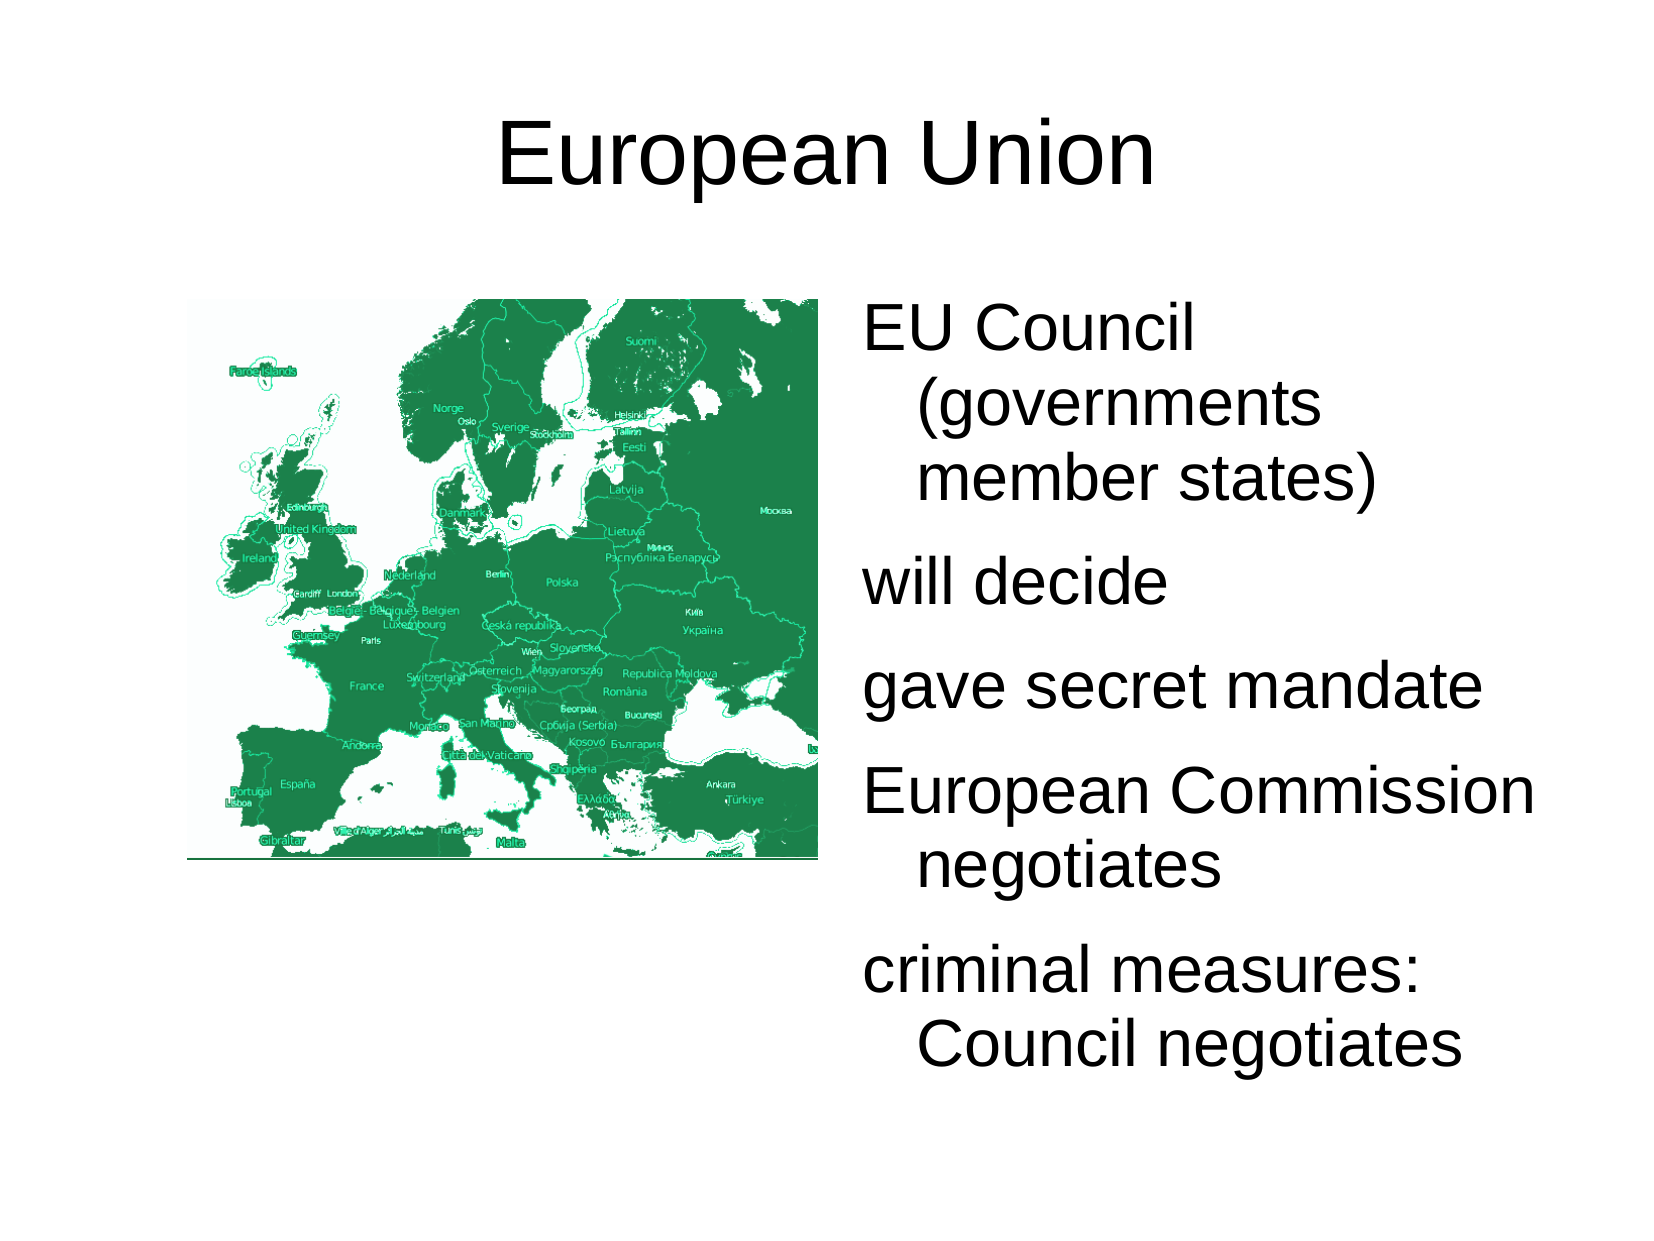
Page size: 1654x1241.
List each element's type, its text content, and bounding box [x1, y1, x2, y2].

list EU Council (governments member states) will decide gave secret mandate European Commission negotiates criminal measures: Council negotiates [845, 290, 1572, 1157]
title European Union [82, 49, 1571, 257]
picture [187, 299, 818, 860]
